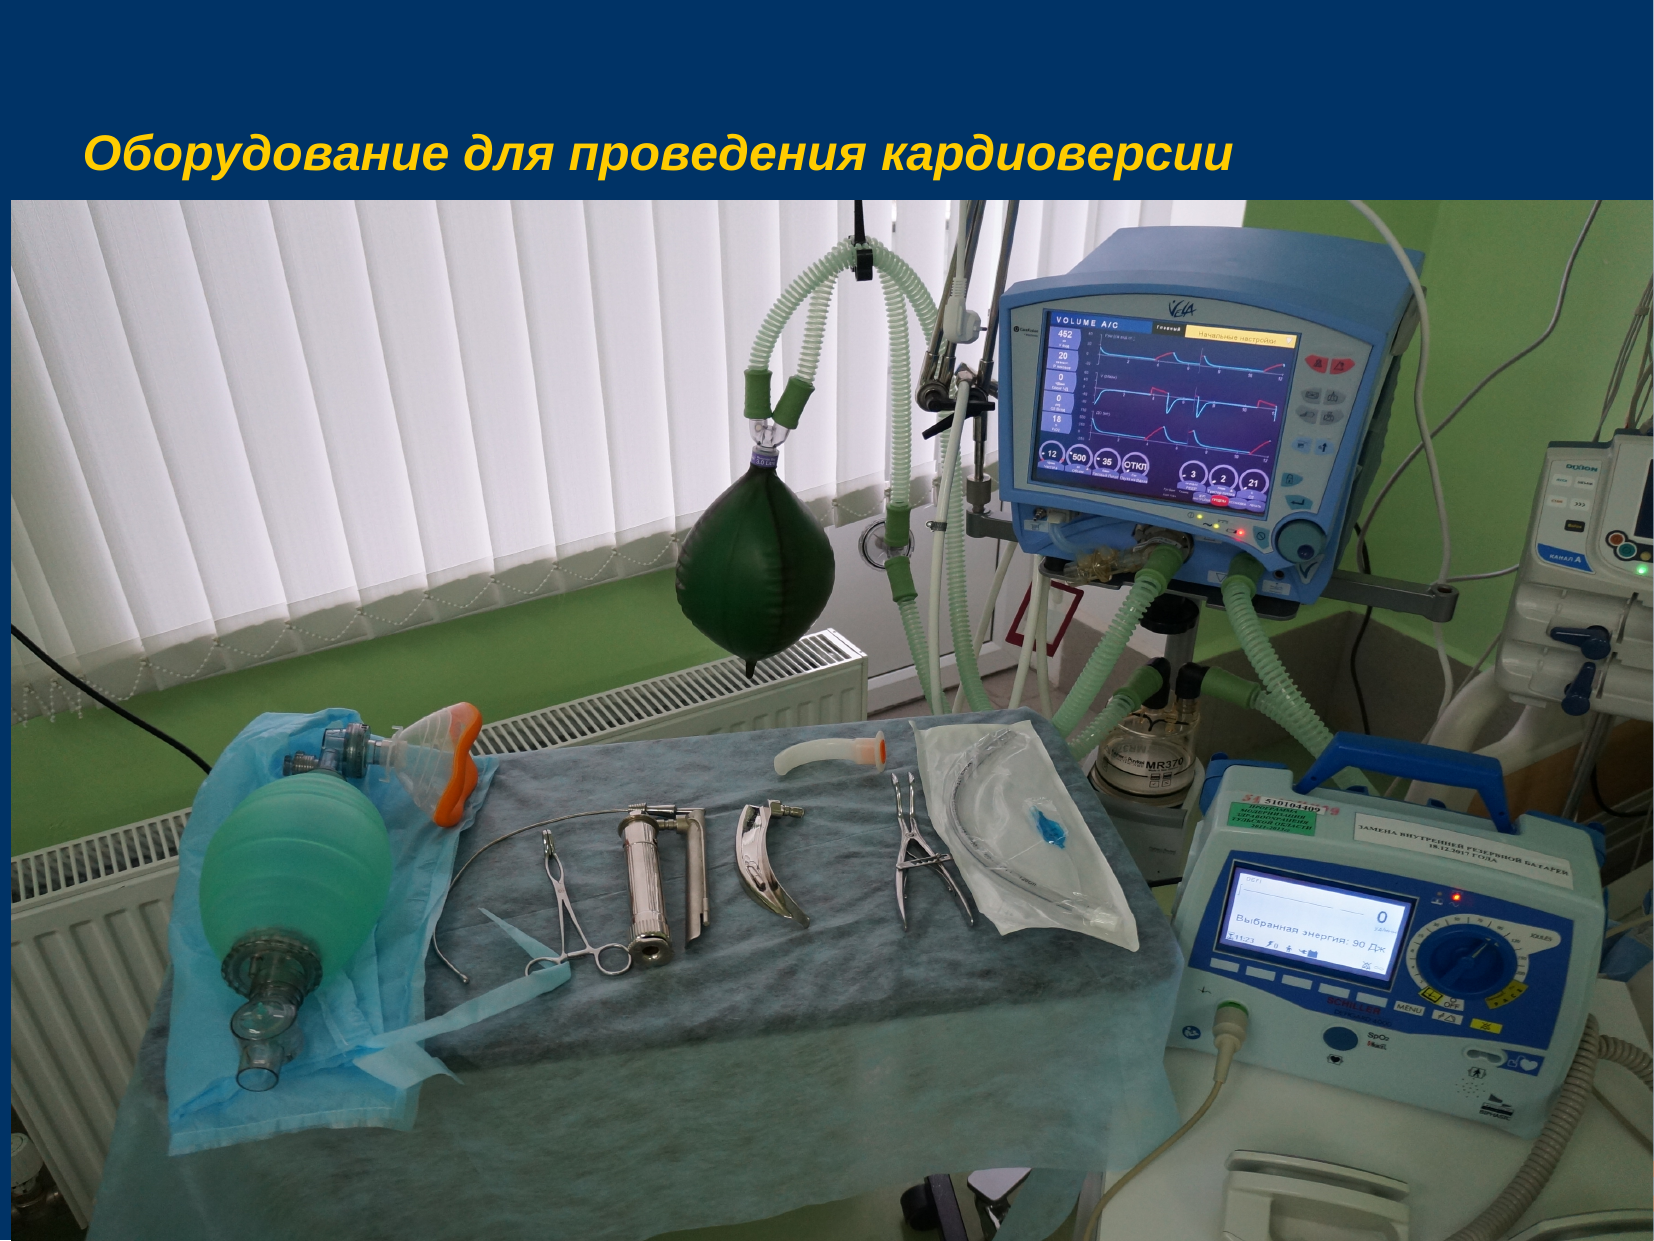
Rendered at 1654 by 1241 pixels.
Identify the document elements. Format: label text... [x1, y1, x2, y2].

picture [11, 200, 1654, 1241]
title Оборудование для проведения кардиоверсии [82, 57, 1571, 200]
